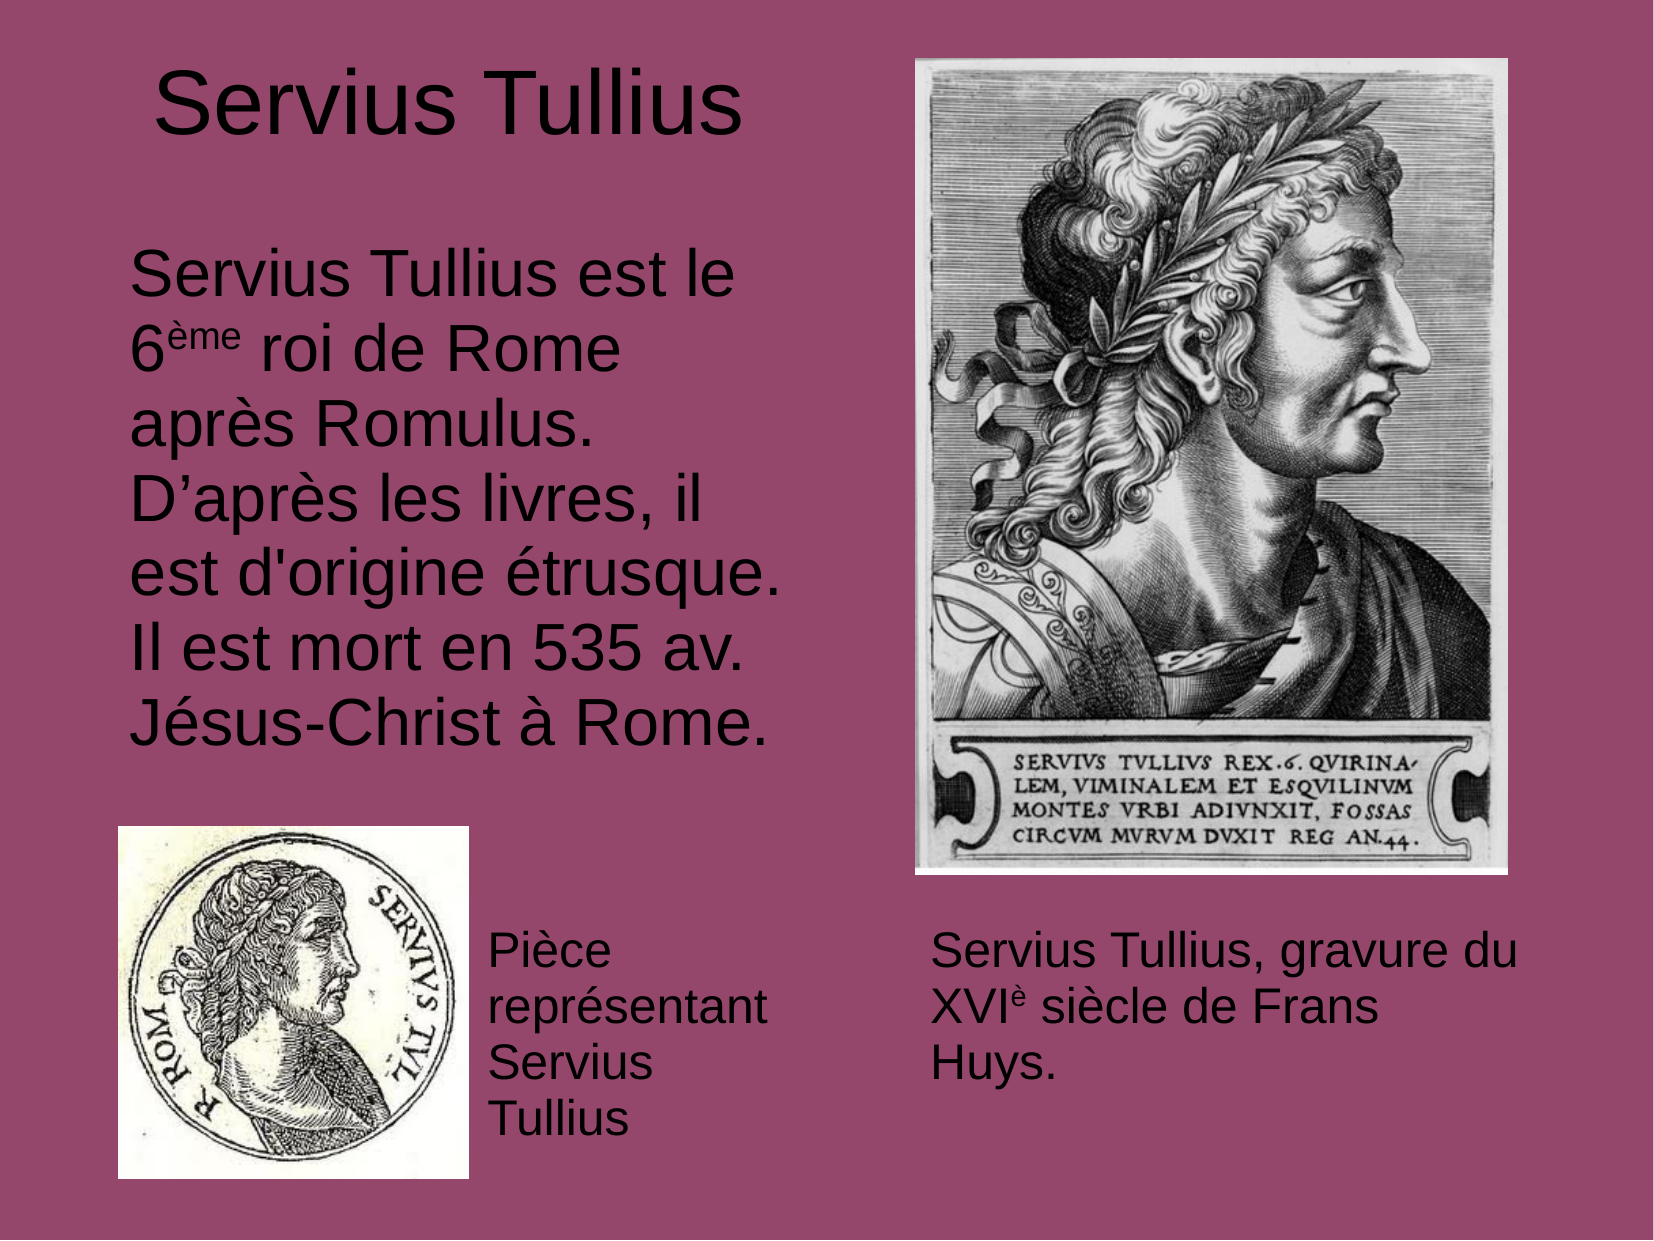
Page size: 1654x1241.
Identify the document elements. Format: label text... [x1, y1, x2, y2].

text_box Pièce représentant Servius Tullius [472, 915, 798, 1154]
text_box Servius Tullius, gravure du XVIè siècle de Frans Huys. [915, 915, 1536, 1100]
title Servius Tullius [0, 0, 1193, 207]
picture [118, 826, 469, 1179]
picture [915, 58, 1508, 875]
list Servius Tullius est le 6ème roi de Rome après Romulus. D’après les livres, il est d'origine étrusque. Il est mort en 535 av. Jésus-Christ à Rome. [59, 236, 798, 798]
